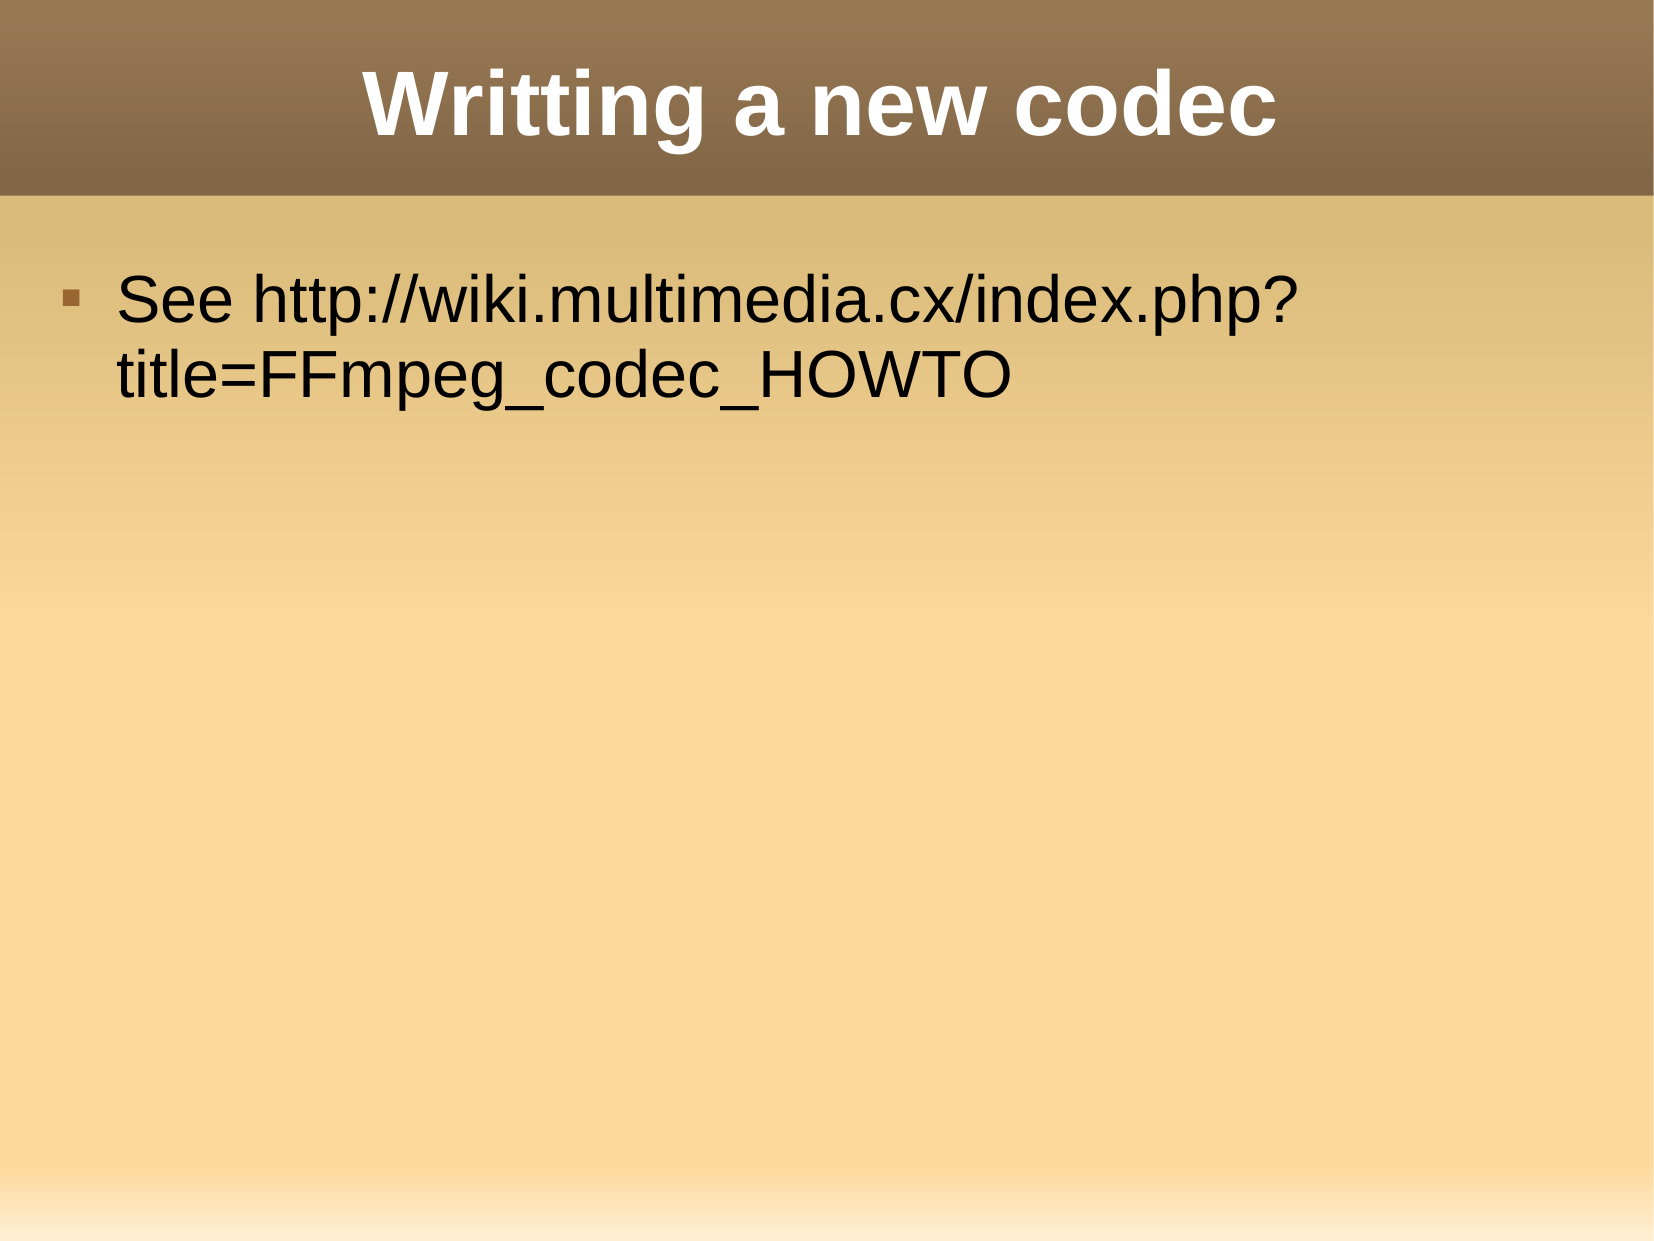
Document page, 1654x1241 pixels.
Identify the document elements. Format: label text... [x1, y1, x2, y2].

list See http://wiki.multimedia.cx/index.php?title=FFmpeg_codec_HOWTO [45, 262, 1654, 1060]
title Writting a new codec [76, 0, 1565, 208]
picture [0, 0, 1654, 1241]
